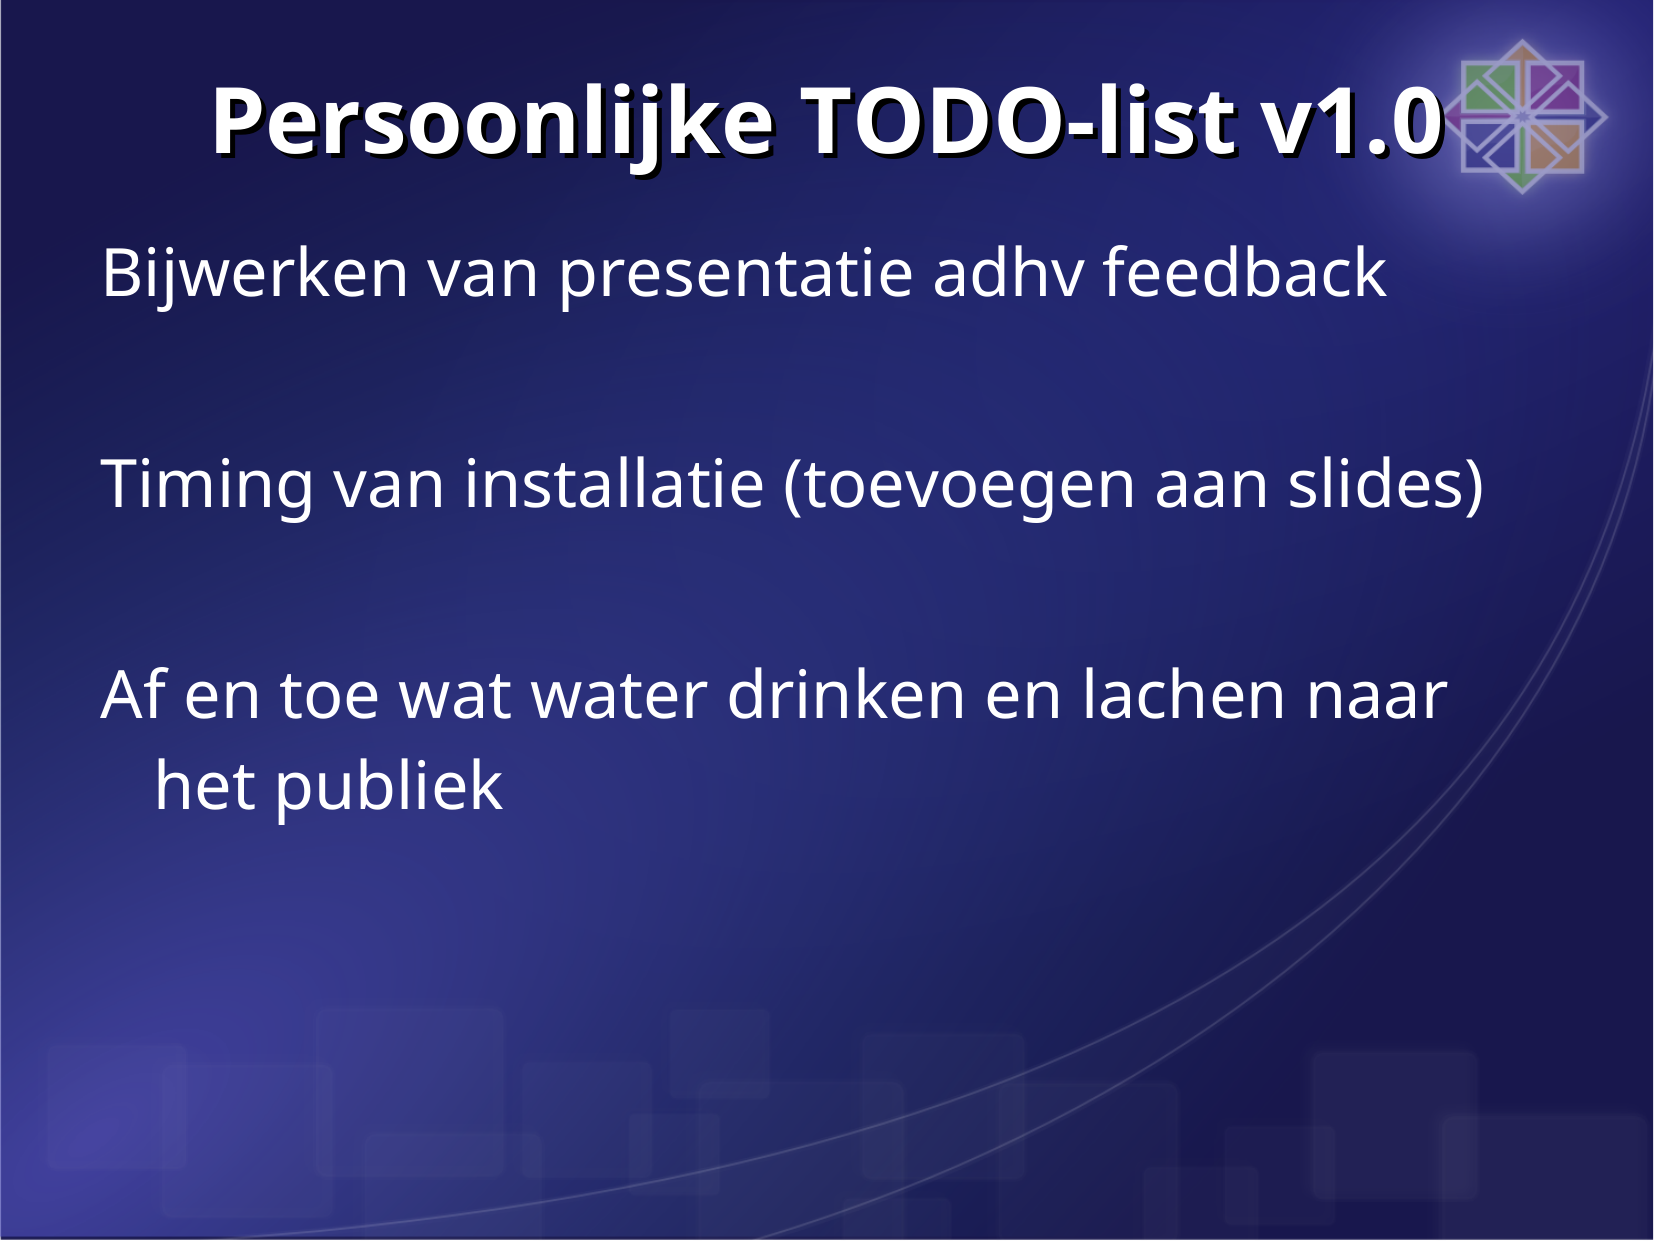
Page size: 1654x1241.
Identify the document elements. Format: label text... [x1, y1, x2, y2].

picture [0, 0, 1654, 1241]
title Persoonlijke TODO-list v1.0 [82, 56, 1571, 181]
list Bijwerken van presentatie adhv feedback Timing van installatie (toevoegen aan slides) Af en toe wat water drinken en lachen naar het publiek [82, 225, 1571, 1186]
